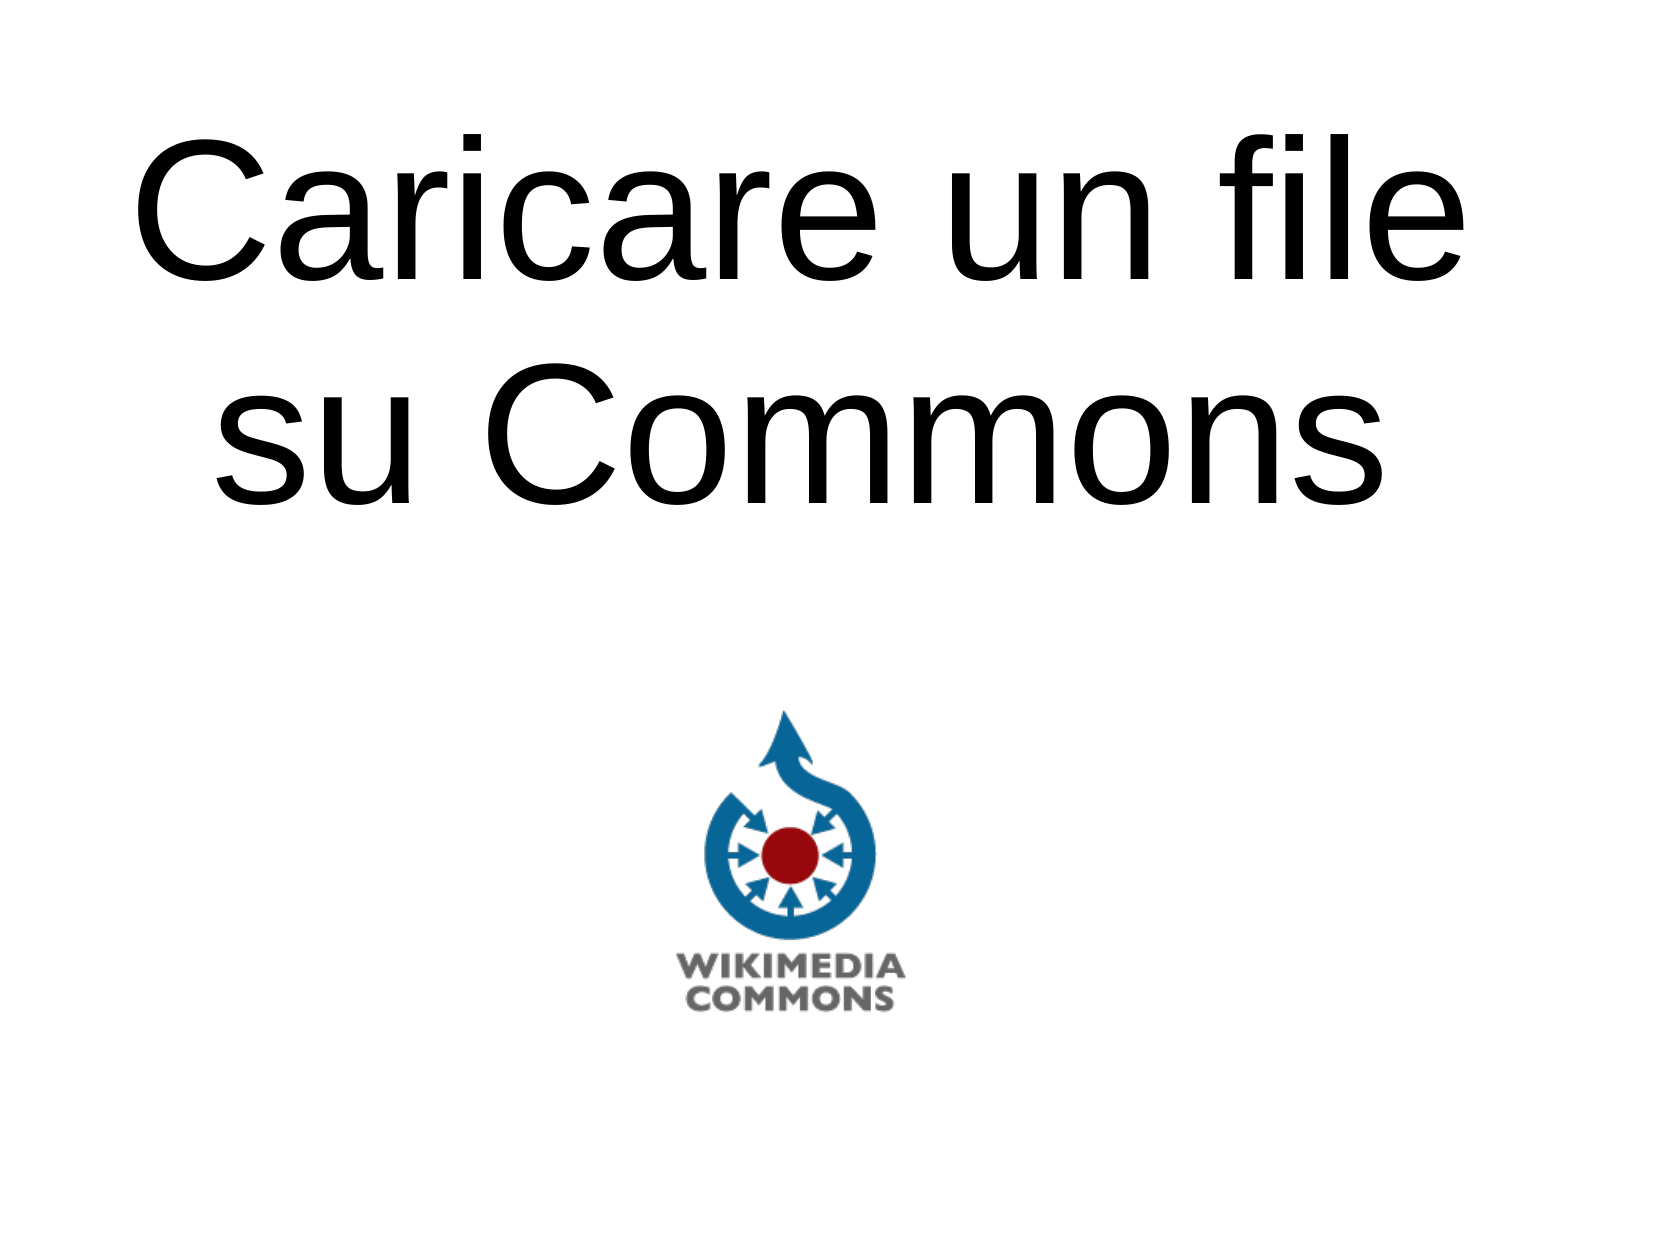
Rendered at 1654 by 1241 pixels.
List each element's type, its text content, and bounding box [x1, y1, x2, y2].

picture [675, 710, 907, 1021]
title Caricare un file su Commons [56, 60, 1546, 586]
